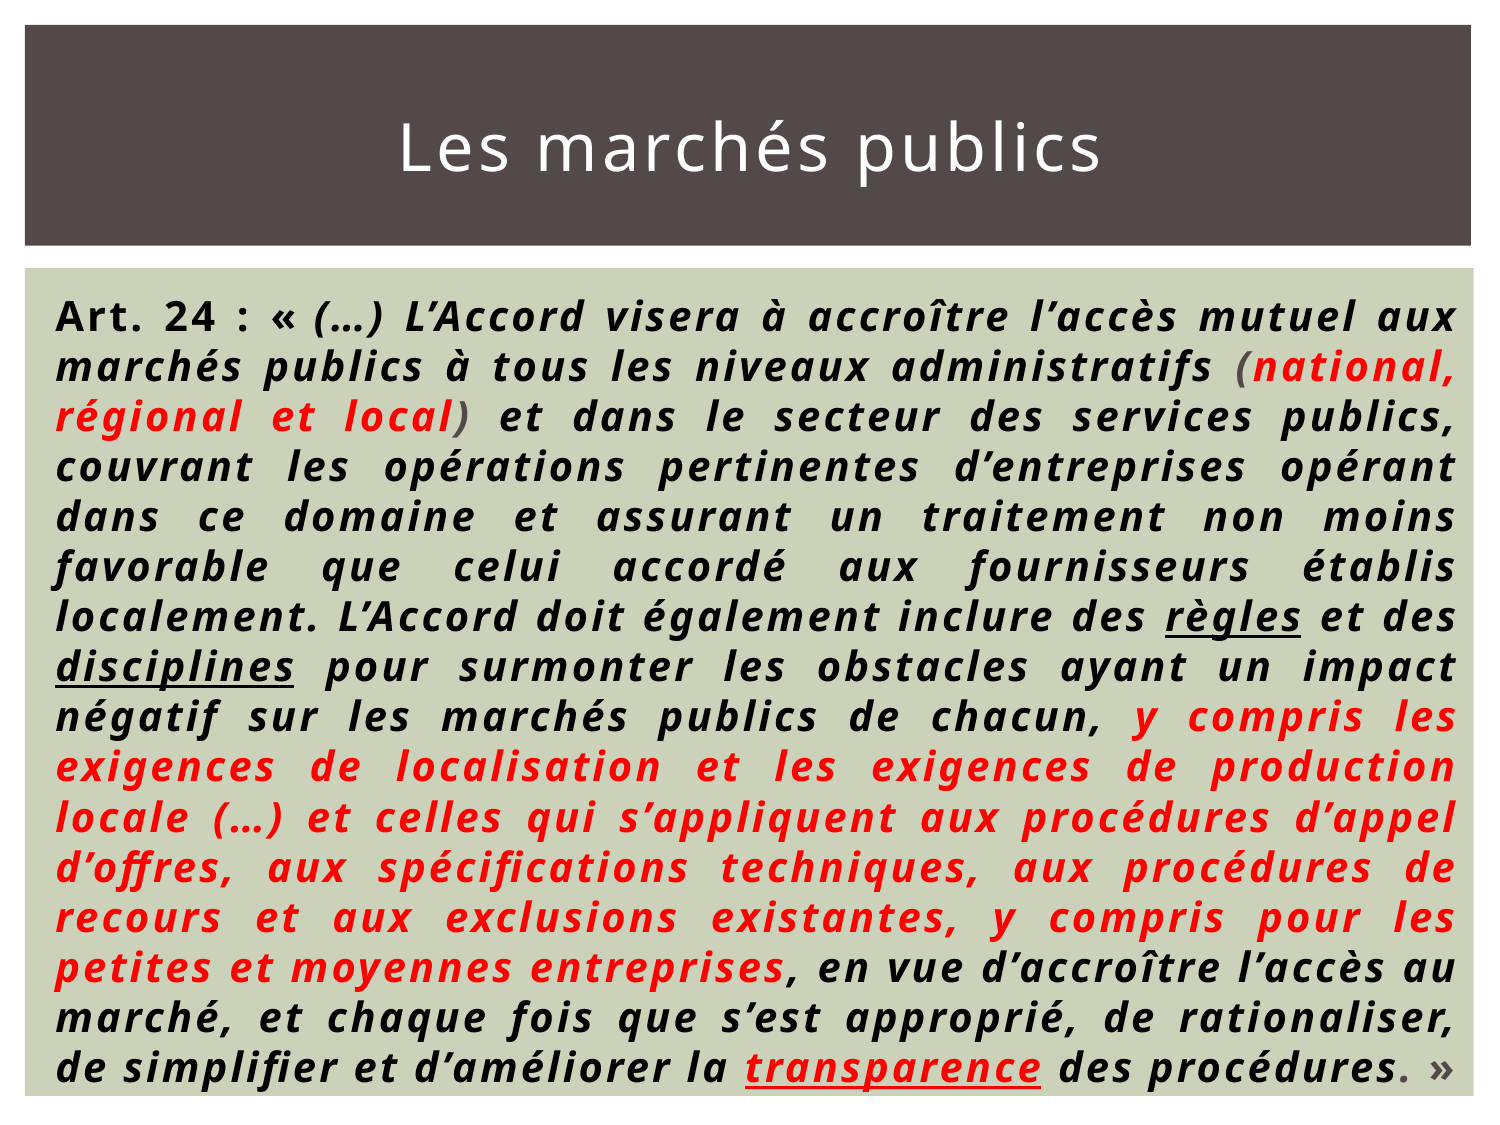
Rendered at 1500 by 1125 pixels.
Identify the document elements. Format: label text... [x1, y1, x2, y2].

list Art. 24 : « (…) L’Accord visera à accroître l’accès mutuel aux marchés publics à tous les niveaux administratifs (national, régional et local) et dans le secteur des services publics, couvrant les opérations pertinentes d’entreprises opérant dans ce domaine et assurant un traitement non moins favorable que celui accordé aux fournisseurs établis localement. L’Accord doit également inclure des règles et des disciplines pour surmonter les obstacles ayant un impact négatif sur les marchés publics de chacun, y compris les exigences de localisation et les exigences de production locale (…) et celles qui s’appliquent aux procédures d’appel d’offres, aux spécifications techniques, aux procédures de recours et aux exclusions existantes, y compris pour les petites et moyennes entreprises, en vue d’accroître l’accès au marché, et chaque fois que s’est approprié, de rationaliser, de simplifier et d’améliorer la transparence des procédures. » [32, 281, 1475, 1100]
title Les marchés publics [62, 58, 1438, 232]
